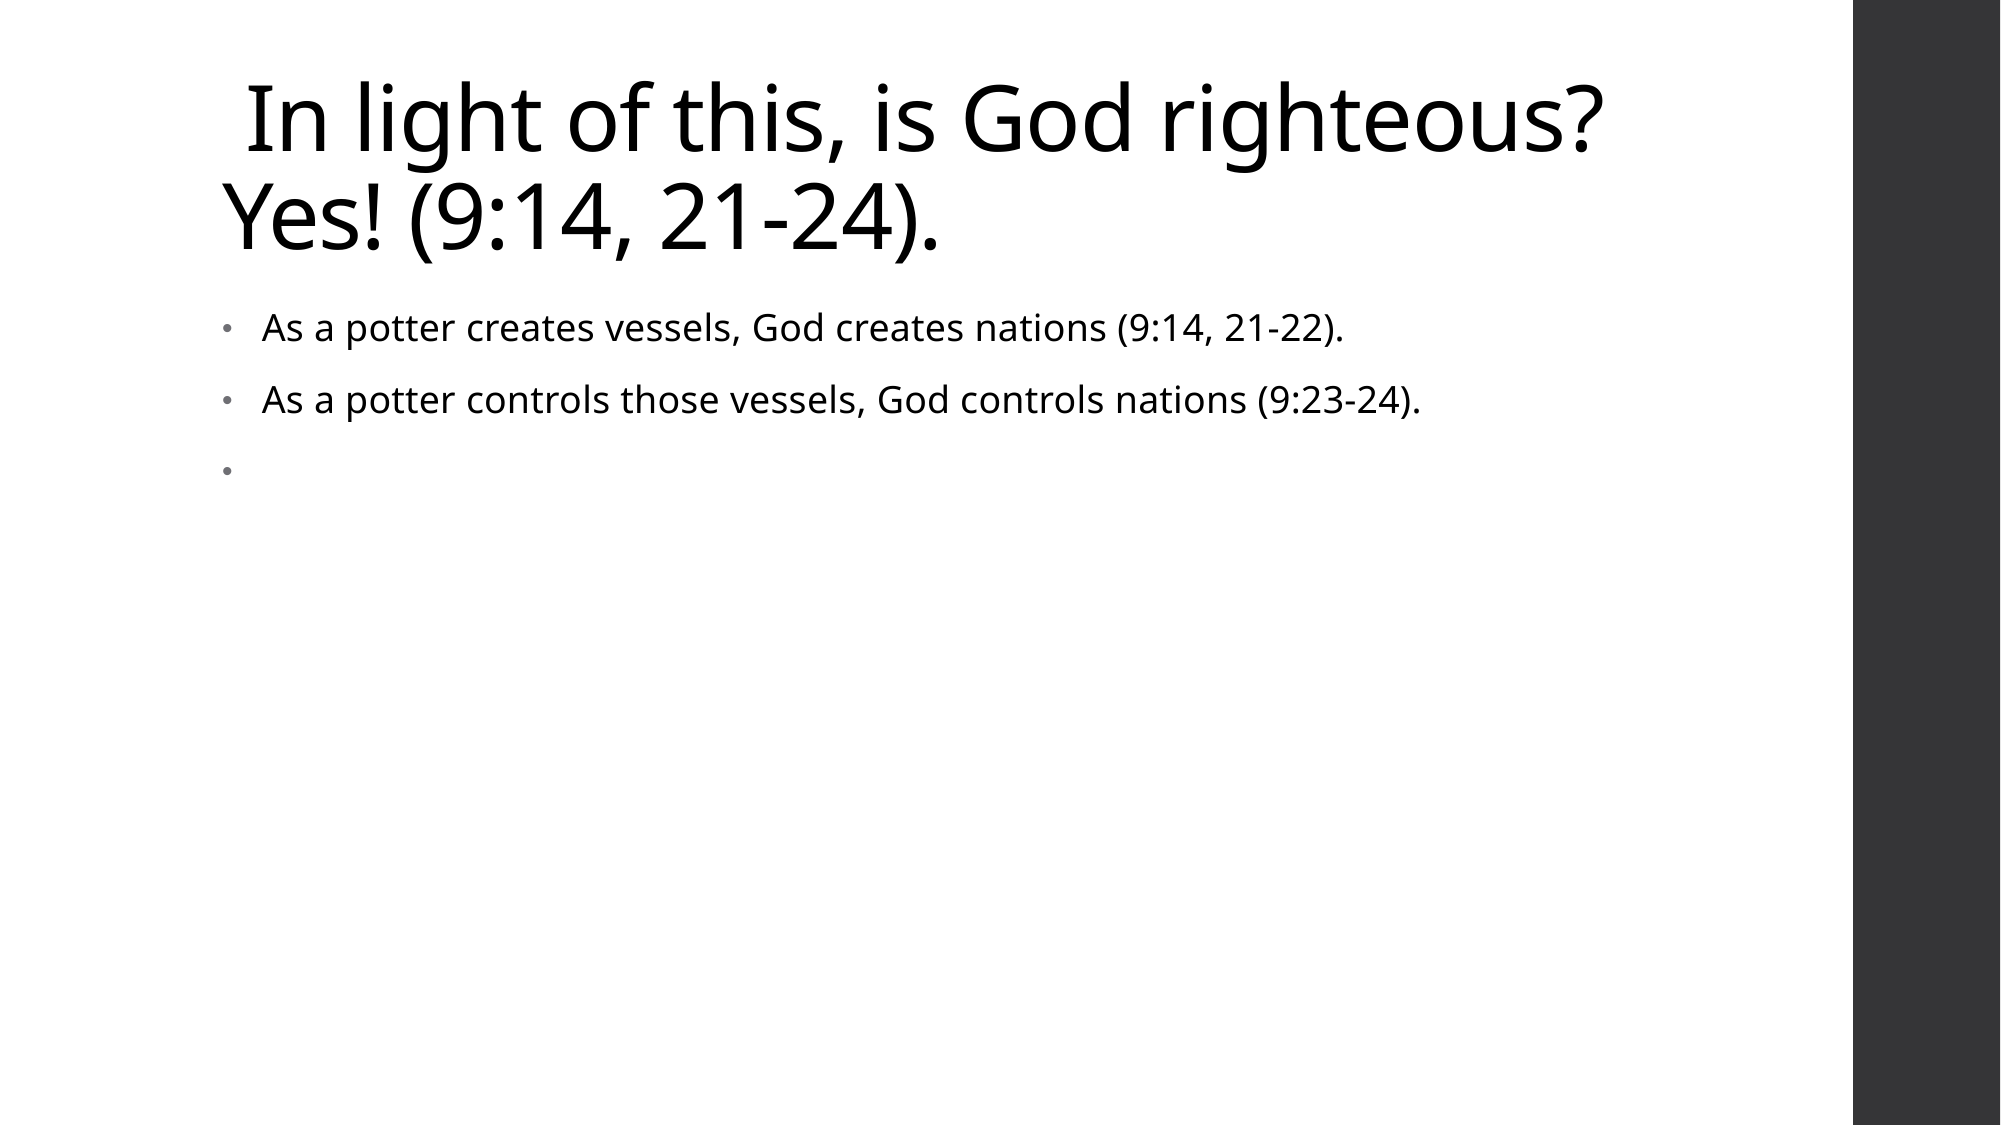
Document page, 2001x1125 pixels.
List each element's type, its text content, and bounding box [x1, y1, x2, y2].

list As a potter creates vessels, God creates nations (9:14, 21-22). As a potter controls those vessels, God controls nations (9:23-24). [206, 299, 1617, 1014]
title In light of this, is God righteous? Yes! (9:14, 21-24). [206, 60, 1797, 278]
